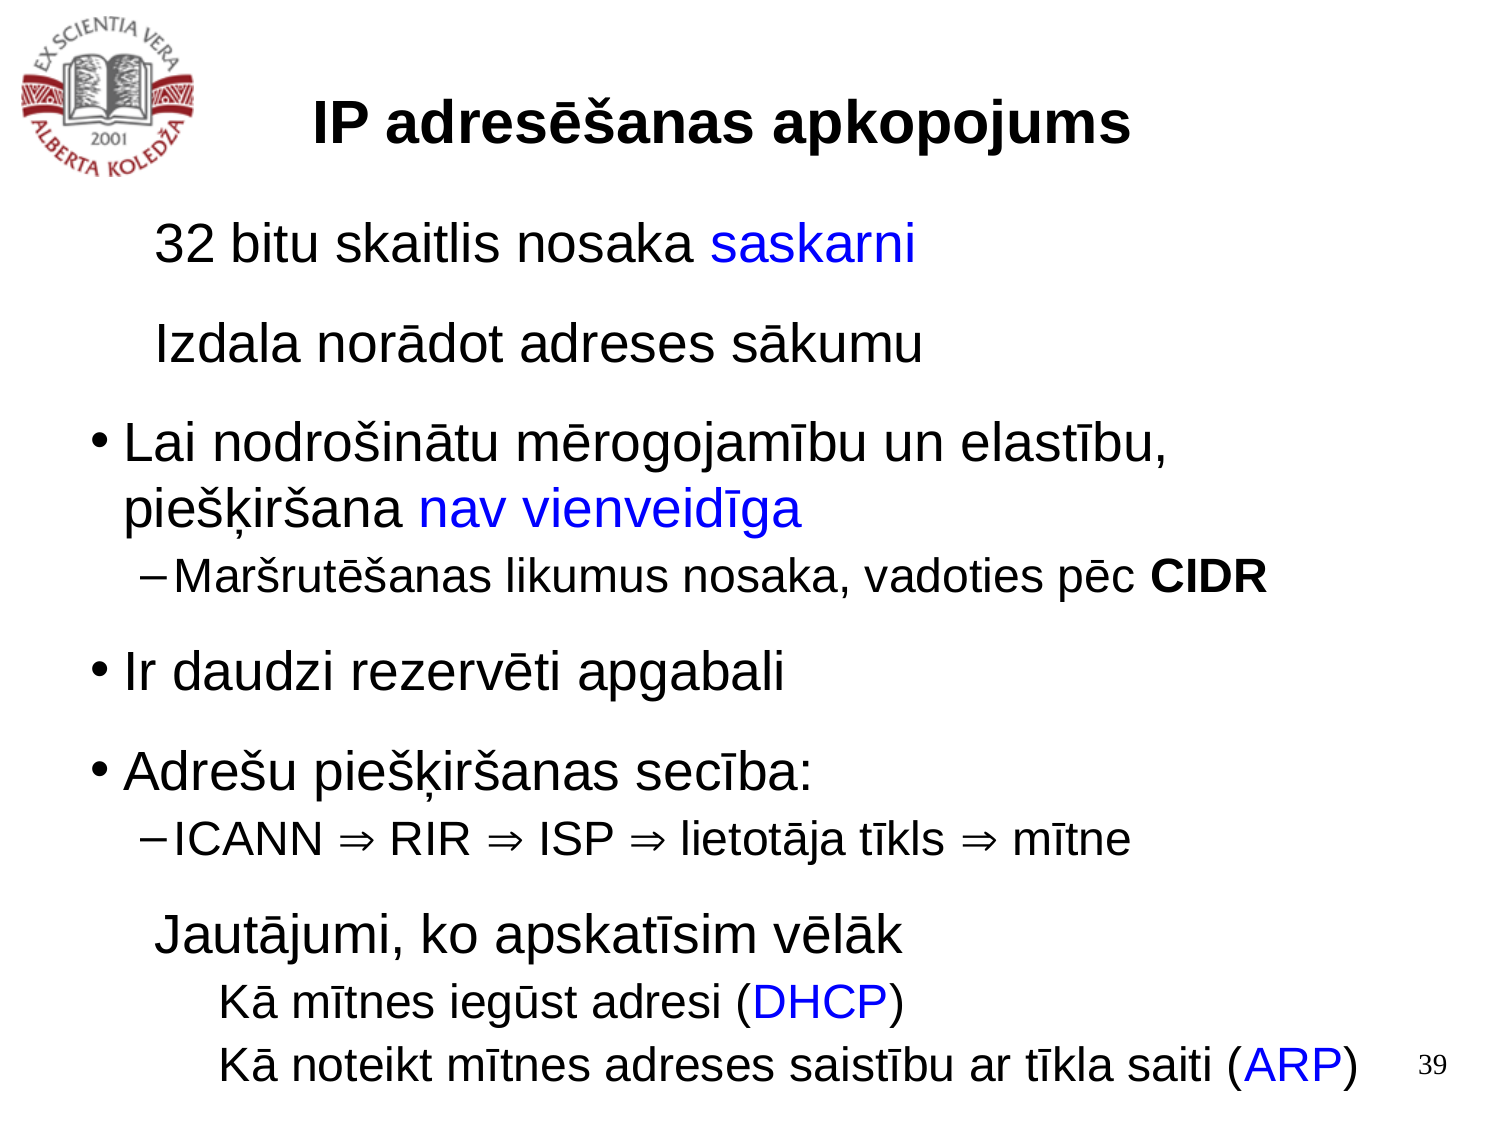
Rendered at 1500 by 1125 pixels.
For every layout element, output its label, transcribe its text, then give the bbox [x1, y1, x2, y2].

picture [21, 16, 194, 177]
list 32 bitu skaitlis nosaka saskarni Izdala norādot adreses sākumu Lai nodrošinātu mērogojamību un elastību, piešķiršana nav vienveidīga Maršrutēšanas likumus nosaka, vadoties pēc CIDR Ir daudzi rezervēti apgabali Adrešu piešķiršanas secība: ICANN  RIR  ISP  lietotāja tīkls  mītne Jautājumi, ko apskatīsim vēlāk Kā mītnes iegūst adresi (DHCP) Kā noteikt mītnes adreses saistību ar tīkla saiti (ARP) [74, 200, 1463, 1101]
title IP adresēšanas apkopojums [50, 62, 1374, 175]
